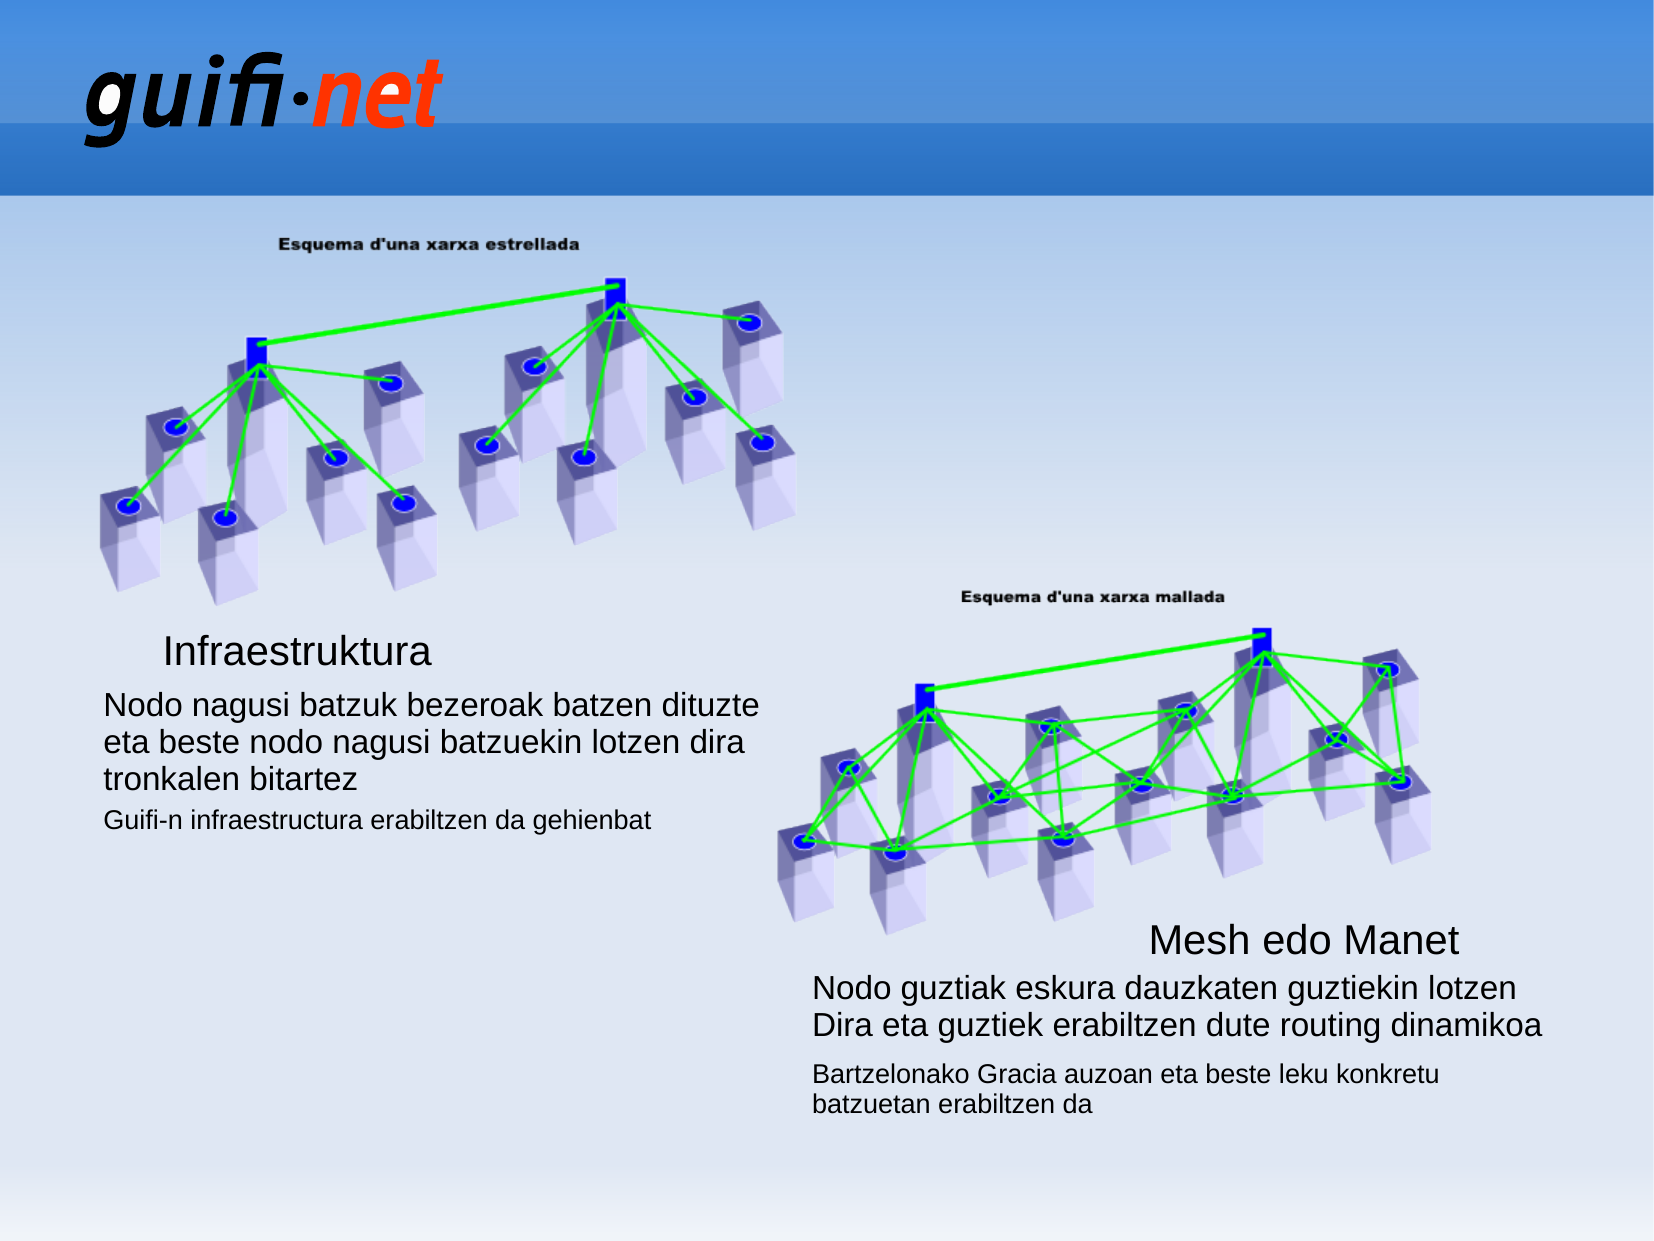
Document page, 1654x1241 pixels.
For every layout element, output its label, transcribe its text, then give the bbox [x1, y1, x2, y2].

text_box Infraestruktura [147, 620, 447, 678]
text_box Nodo nagusi batzuk bezeroak batzen dituzte eta beste nodo nagusi batzuekin lotzen dira tronkalen bitartez [88, 678, 776, 805]
picture [0, 0, 1654, 1241]
text_box Bartzelonako Gracia auzoan eta beste leku konkretu batzuetan erabiltzen da [797, 1051, 1565, 1127]
text_box Guifi-n infraestructura erabiltzen da gehienbat [88, 797, 739, 843]
text_box Nodo guztiak eskura dauzkaten guztiekin lotzen Dira eta guztiek erabiltzen dute routing dinamikoa [797, 962, 1568, 1052]
text_box Mesh edo Manet [1133, 909, 1475, 962]
